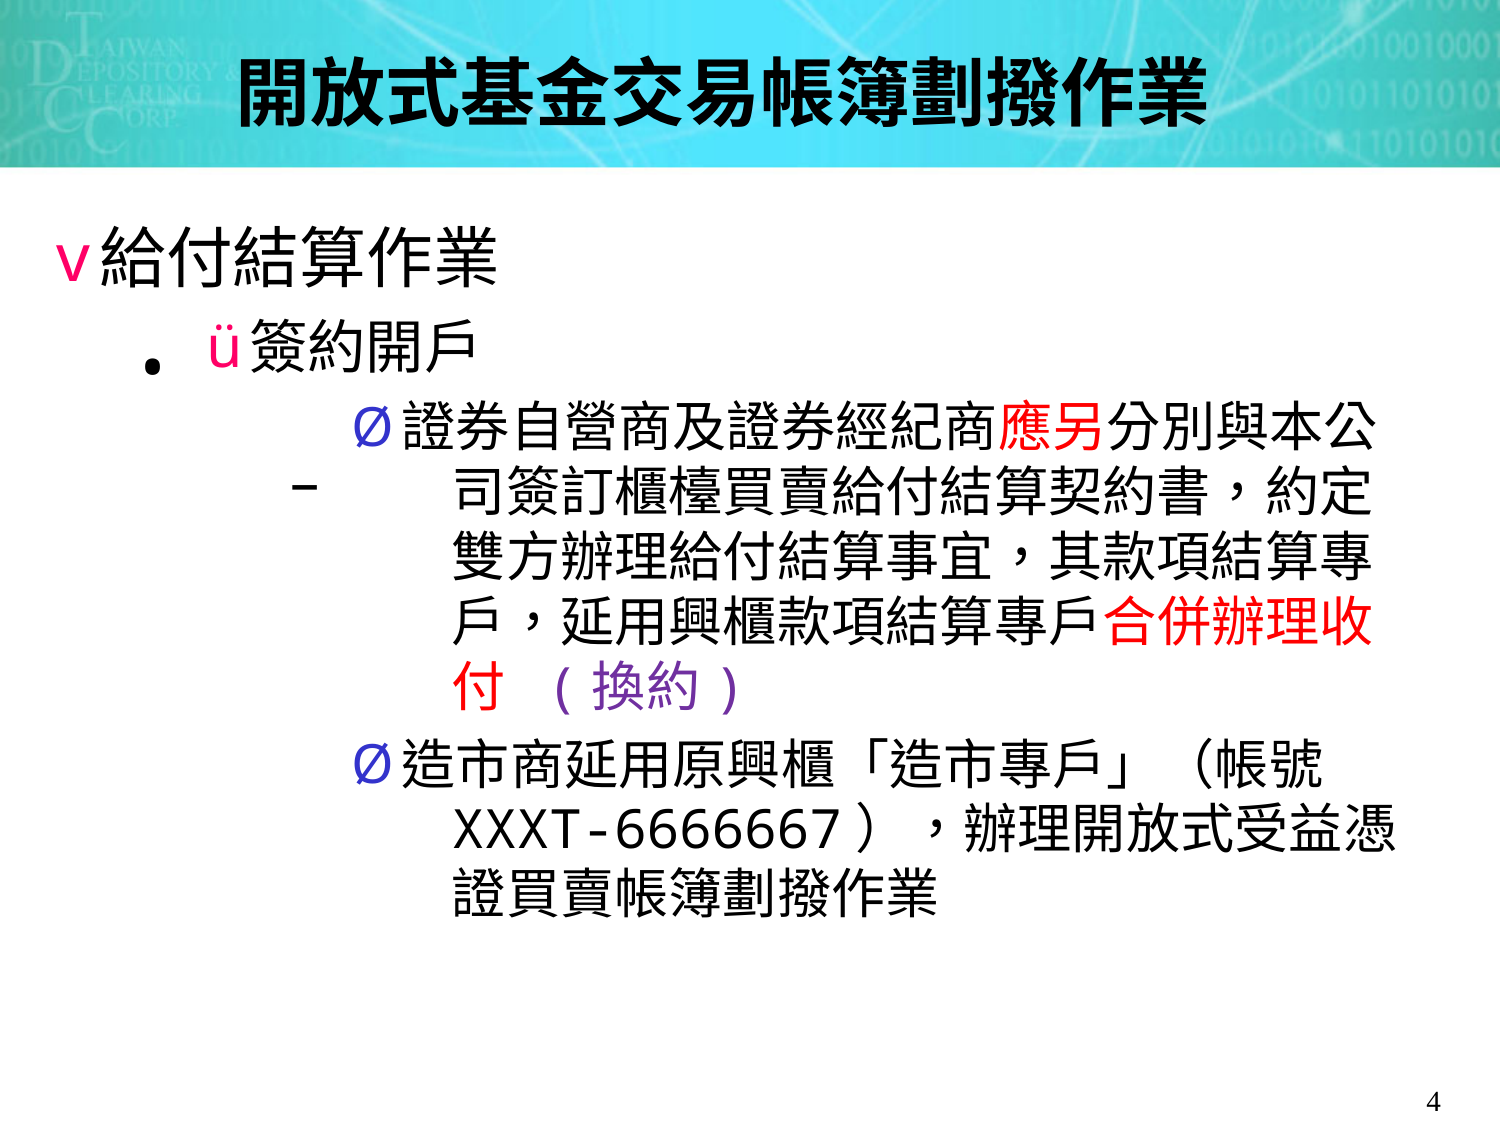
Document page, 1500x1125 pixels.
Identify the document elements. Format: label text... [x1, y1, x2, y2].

text_box [1411, 1074, 1500, 1125]
text_box 給付結算作業 簽約開戶 證券自營商及證券經紀商應另分別與本公司簽訂櫃檯買賣給付結算契約書，約定雙方辦理給付結算事宜，其款項結算專戶，延用興櫃款項結算專戶合併辦理收付 (換約) 造市商延用原興櫃「造市專戶」（帳號 XXXT-6666667），辦理開放式受益憑證買賣帳簿劃撥作業 [41, 208, 1427, 1059]
text_box 開放式基金交易帳簿劃撥作業 [0, 31, 1447, 149]
